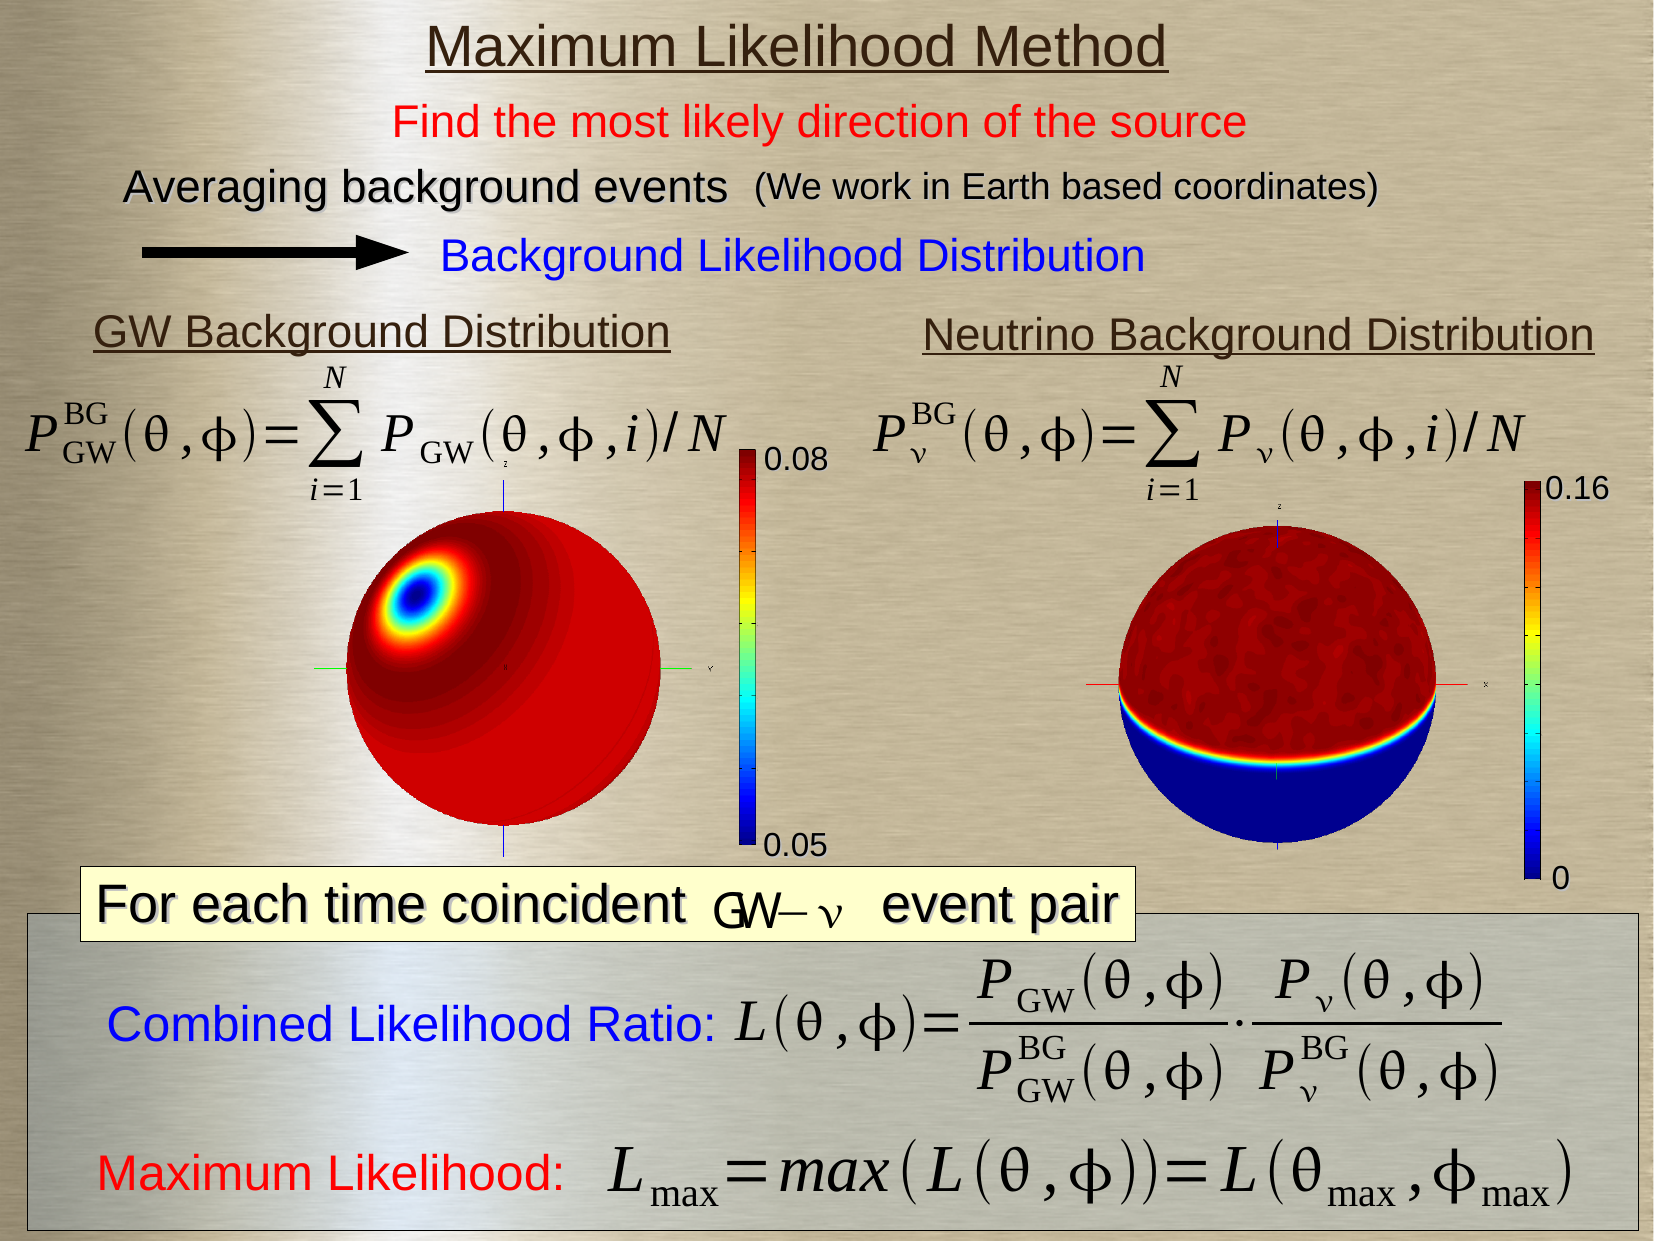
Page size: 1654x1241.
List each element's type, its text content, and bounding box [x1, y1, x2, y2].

text_box For each time coincident event pair [80, 866, 1116, 942]
text_box 0.055 [748, 819, 861, 866]
text_box Neutrino Background Distribution [907, 301, 1598, 368]
text_box Maximum Likelihood Method [410, 6, 1183, 87]
chart [598, 1131, 1581, 1216]
chart [14, 359, 731, 507]
text_box 0 [1536, 852, 1589, 908]
text_box 0.08 [749, 433, 844, 485]
text_box GW Background Distribution [78, 299, 675, 366]
chart [705, 878, 854, 938]
text_box [27, 913, 1639, 1231]
text_box Combined Likelihood Ratio: [91, 989, 720, 1060]
text_box Averaging background events [107, 153, 733, 220]
text_box (We work in Earth based coordinates) [733, 151, 1404, 221]
chart [724, 945, 1512, 1111]
text_box 0.16 [1530, 462, 1631, 518]
picture [0, 0, 1654, 1241]
text_box Maximum Likelihood: [81, 1138, 572, 1209]
chart [862, 359, 1531, 507]
text_box Background Likelihood Distribution [425, 222, 1147, 289]
text_box Find the most likely direction of the source [376, 88, 1247, 155]
